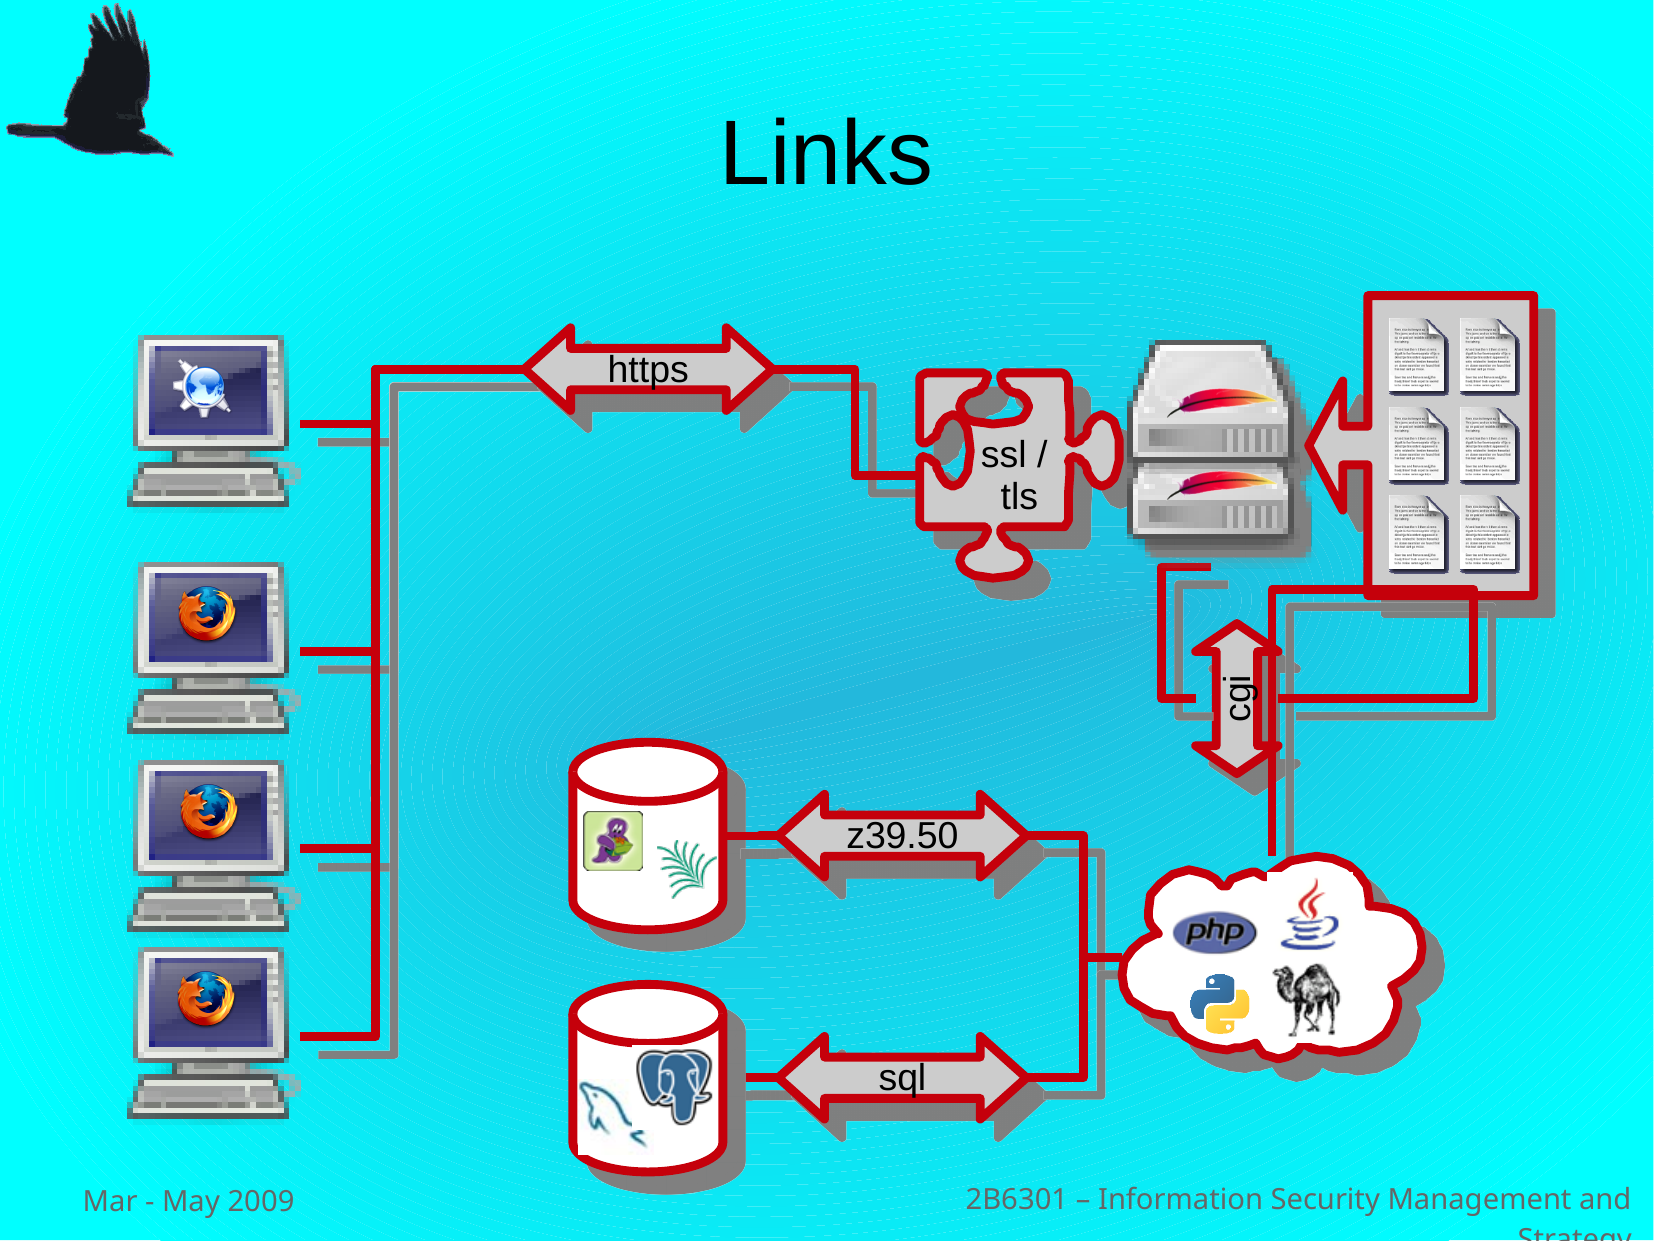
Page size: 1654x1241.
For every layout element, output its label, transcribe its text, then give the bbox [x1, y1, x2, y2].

picture [1460, 495, 1520, 574]
text_box ssl / tls [919, 372, 1120, 579]
text_box https [655, 364, 665, 380]
text_box [1308, 295, 1534, 596]
picture [1460, 318, 1520, 396]
text_box [1122, 856, 1423, 1059]
picture [122, 760, 301, 938]
text_box z39.50 [778, 794, 1026, 877]
picture [1389, 495, 1449, 574]
text_box sql [778, 1036, 1026, 1120]
text_box [572, 984, 723, 1172]
picture [1265, 872, 1353, 1043]
picture [122, 947, 301, 1126]
picture [1122, 318, 1300, 573]
picture [1460, 407, 1520, 485]
picture [122, 562, 301, 740]
picture [578, 1045, 717, 1155]
text_box [572, 742, 723, 930]
picture [122, 335, 301, 513]
picture [1389, 318, 1449, 396]
text_box cgi [1195, 623, 1279, 774]
text_box https [524, 327, 772, 411]
picture [583, 811, 643, 871]
title Links [82, 49, 1571, 257]
picture [0, 0, 178, 160]
picture [1172, 891, 1258, 1034]
text_box cgi [1232, 688, 1248, 698]
picture [657, 840, 717, 901]
picture [1389, 407, 1449, 485]
